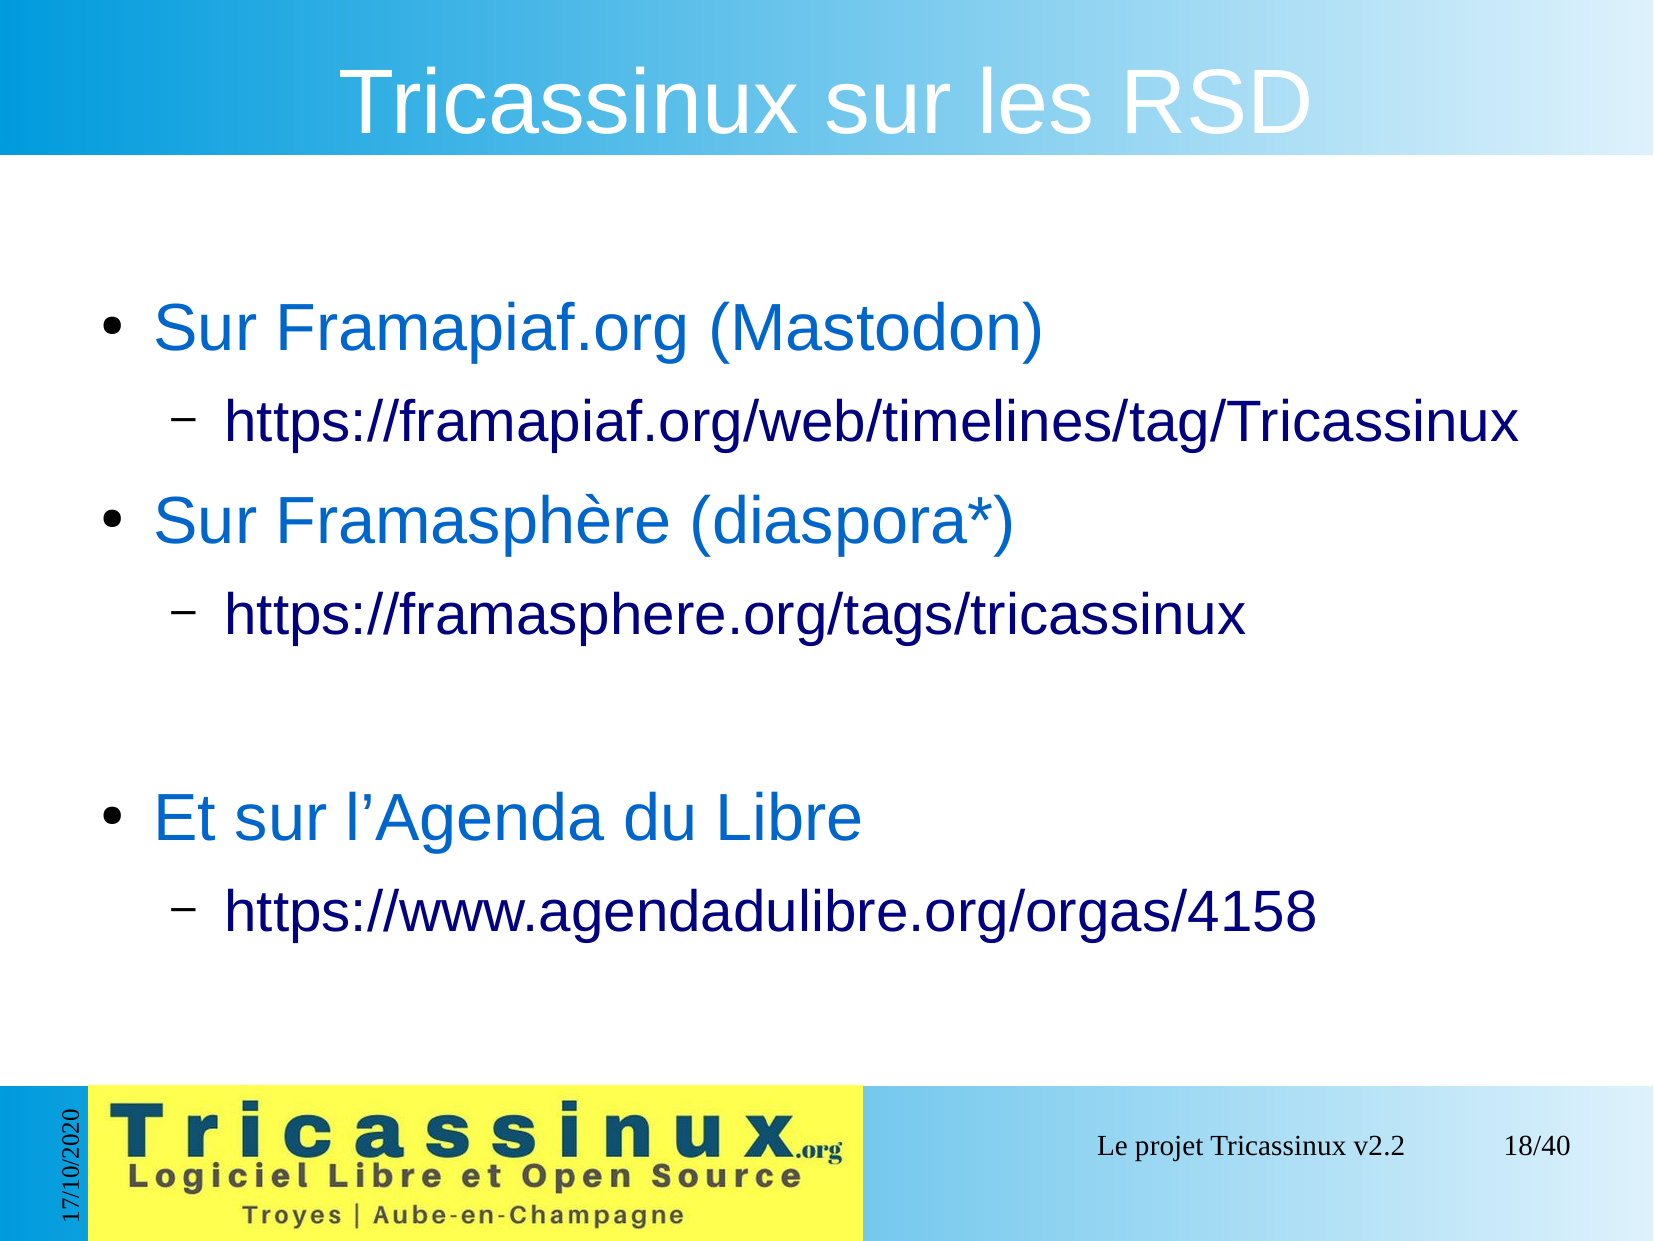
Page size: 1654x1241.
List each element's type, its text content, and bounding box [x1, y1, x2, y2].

picture [89, 1085, 863, 1241]
title Tricassinux sur les RSD [82, 49, 1571, 155]
list Sur Framapiaf.org (Mastodon) https://framapiaf.org/web/timelines/tag/Tricassinux Sur Framasphère (diaspora*) https://framasphere.org/tags/tricassinux Et sur l’Agenda du Libre https://www.agendadulibre.org/orgas/4158 [82, 290, 1571, 1010]
